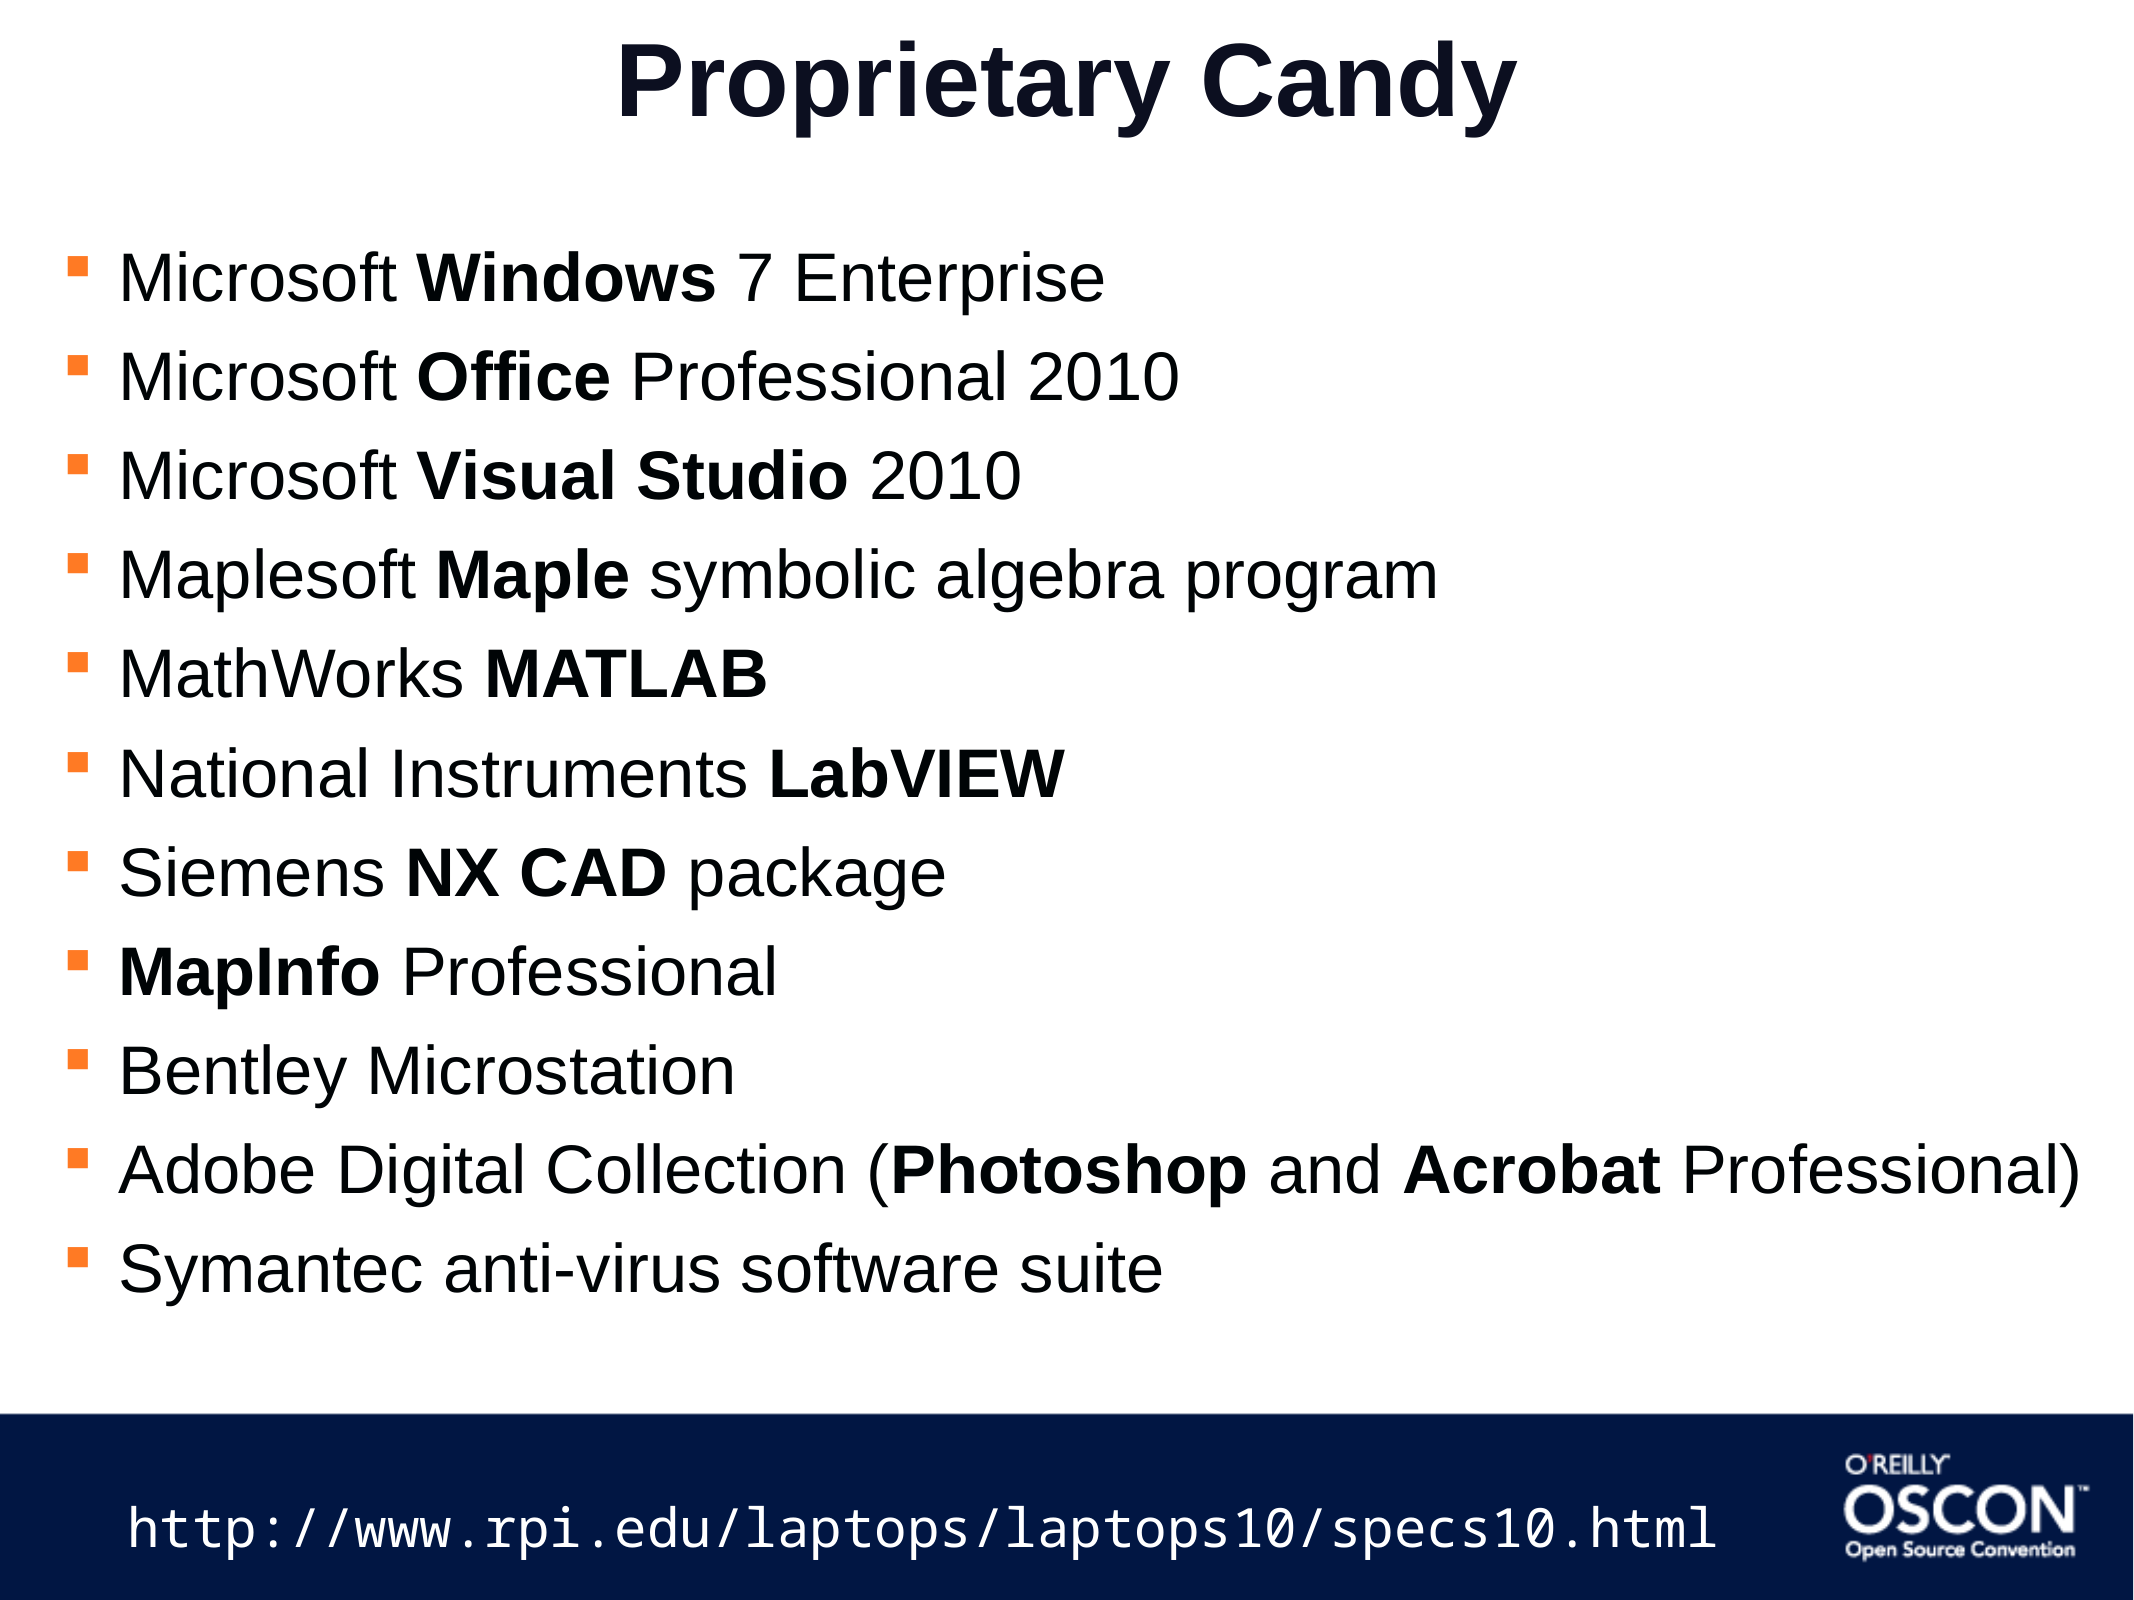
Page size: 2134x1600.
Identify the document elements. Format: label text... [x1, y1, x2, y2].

text_box http://www.rpi.edu/laptops/laptops10/specs10.html [112, 1485, 1838, 1566]
list Microsoft Windows 7 Enterprise Microsoft Office Professional 2010 Microsoft Visual Studio 2010 Maplesoft Maple symbolic algebra program MathWorks MATLAB National Instruments LabVIEW Siemens NX CAD package MapInfo Professional Bentley Microstation Adobe Digital Collection (Photoshop and Acrobat Professional) Symantec anti-virus software suite [47, 233, 2100, 1317]
picture [0, 0, 2134, 1600]
title Proprietary Candy [41, 0, 2094, 159]
